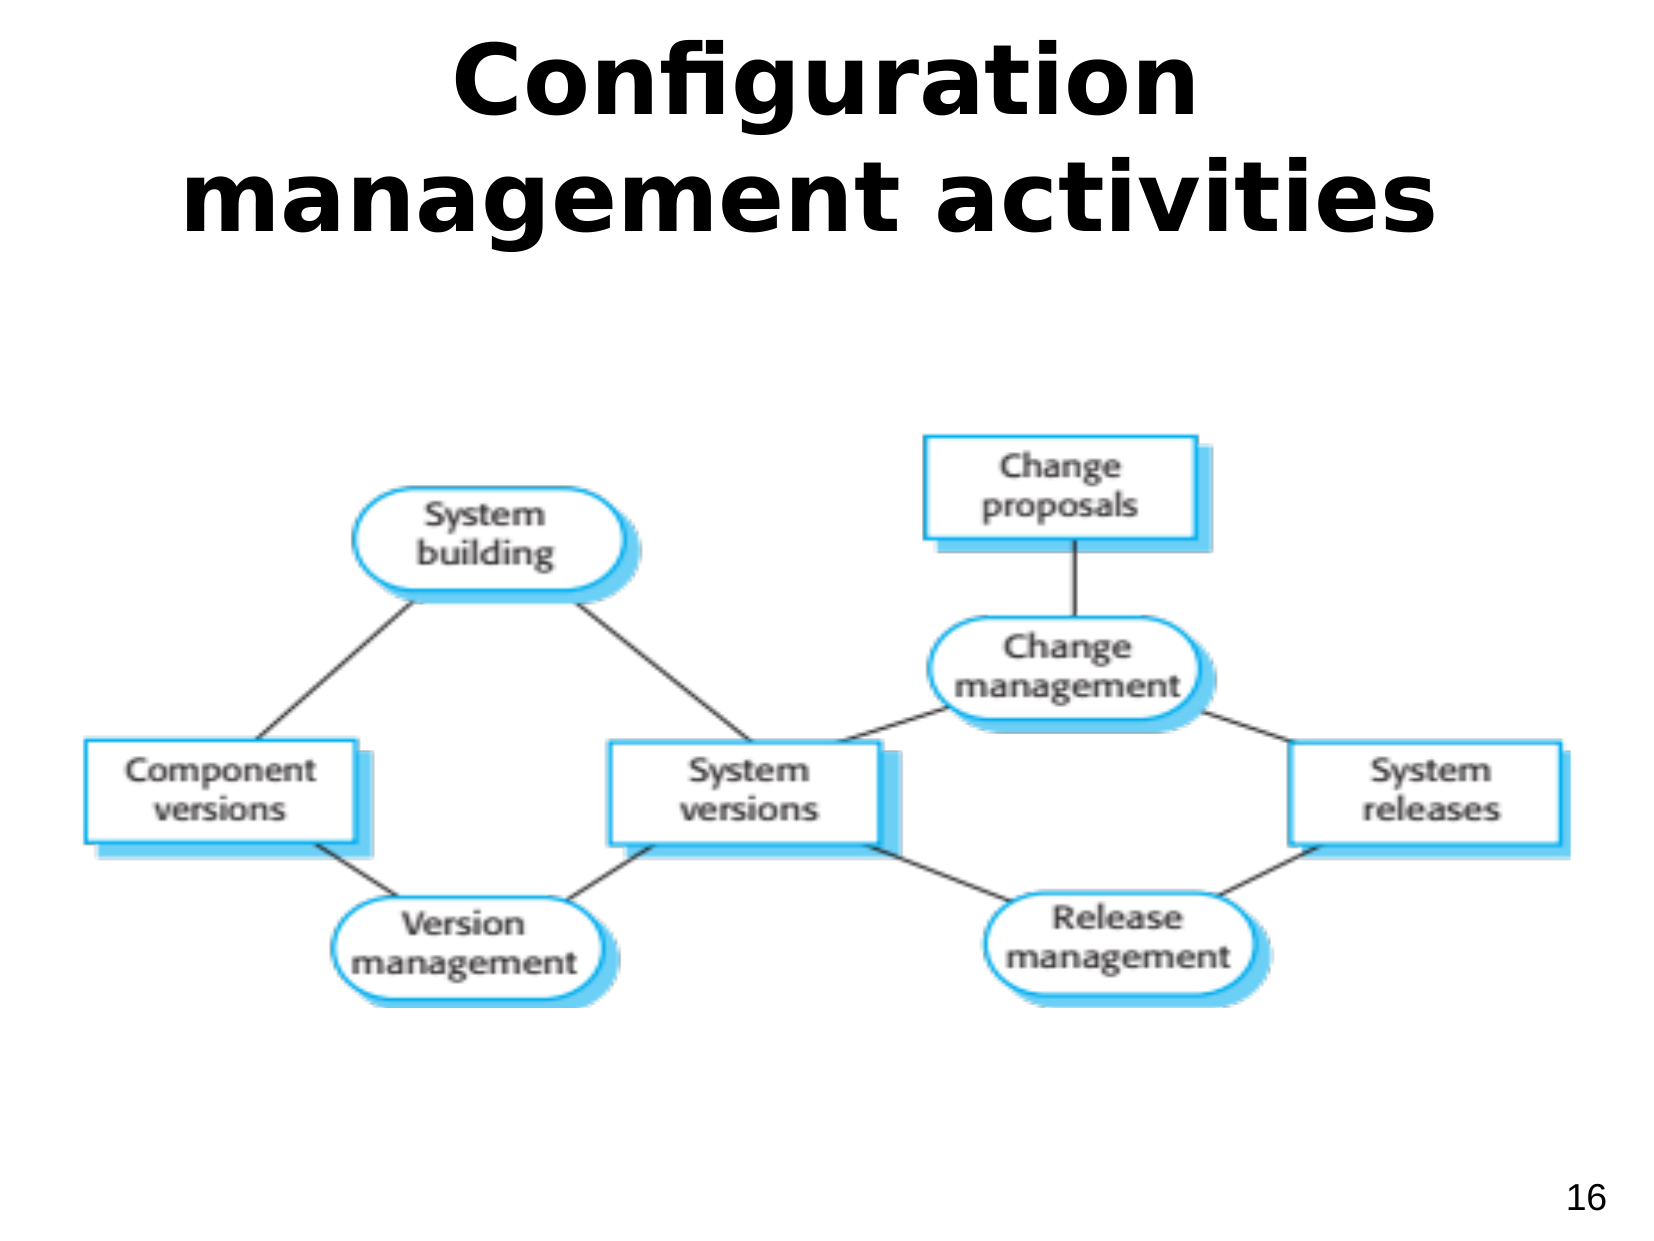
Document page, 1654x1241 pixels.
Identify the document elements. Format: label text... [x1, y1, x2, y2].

title Configuration management activities [82, 61, 1571, 207]
picture [82, 378, 1571, 1063]
